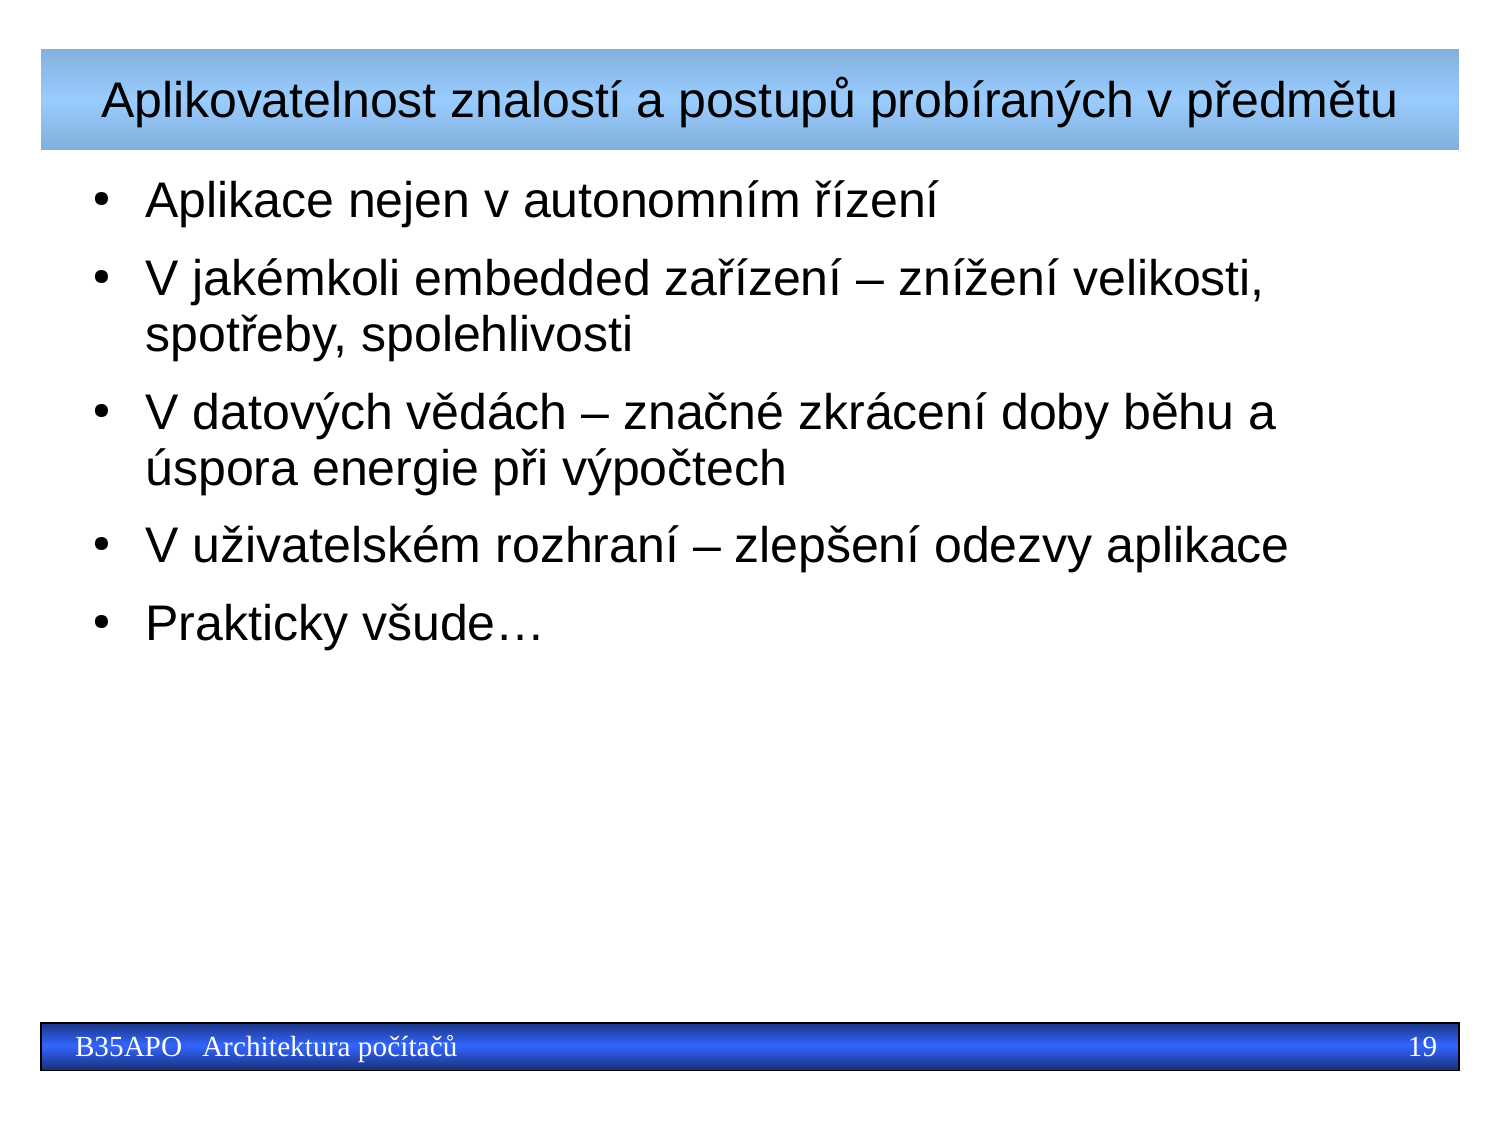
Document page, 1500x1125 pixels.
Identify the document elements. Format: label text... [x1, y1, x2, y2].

list Aplikace nejen v autonomním řízení V jakémkoli embedded zařízení – znížení velikosti, spotřeby, spolehlivosti V datových vědách – značné zkrácení doby běhu a úspora energie při výpočtech V uživatelském rozhraní – zlepšení odezvy aplikace Prakticky všude… [75, 172, 1426, 916]
title Aplikovatelnost znalostí a postupů probíraných v předmětu [41, 49, 1459, 150]
